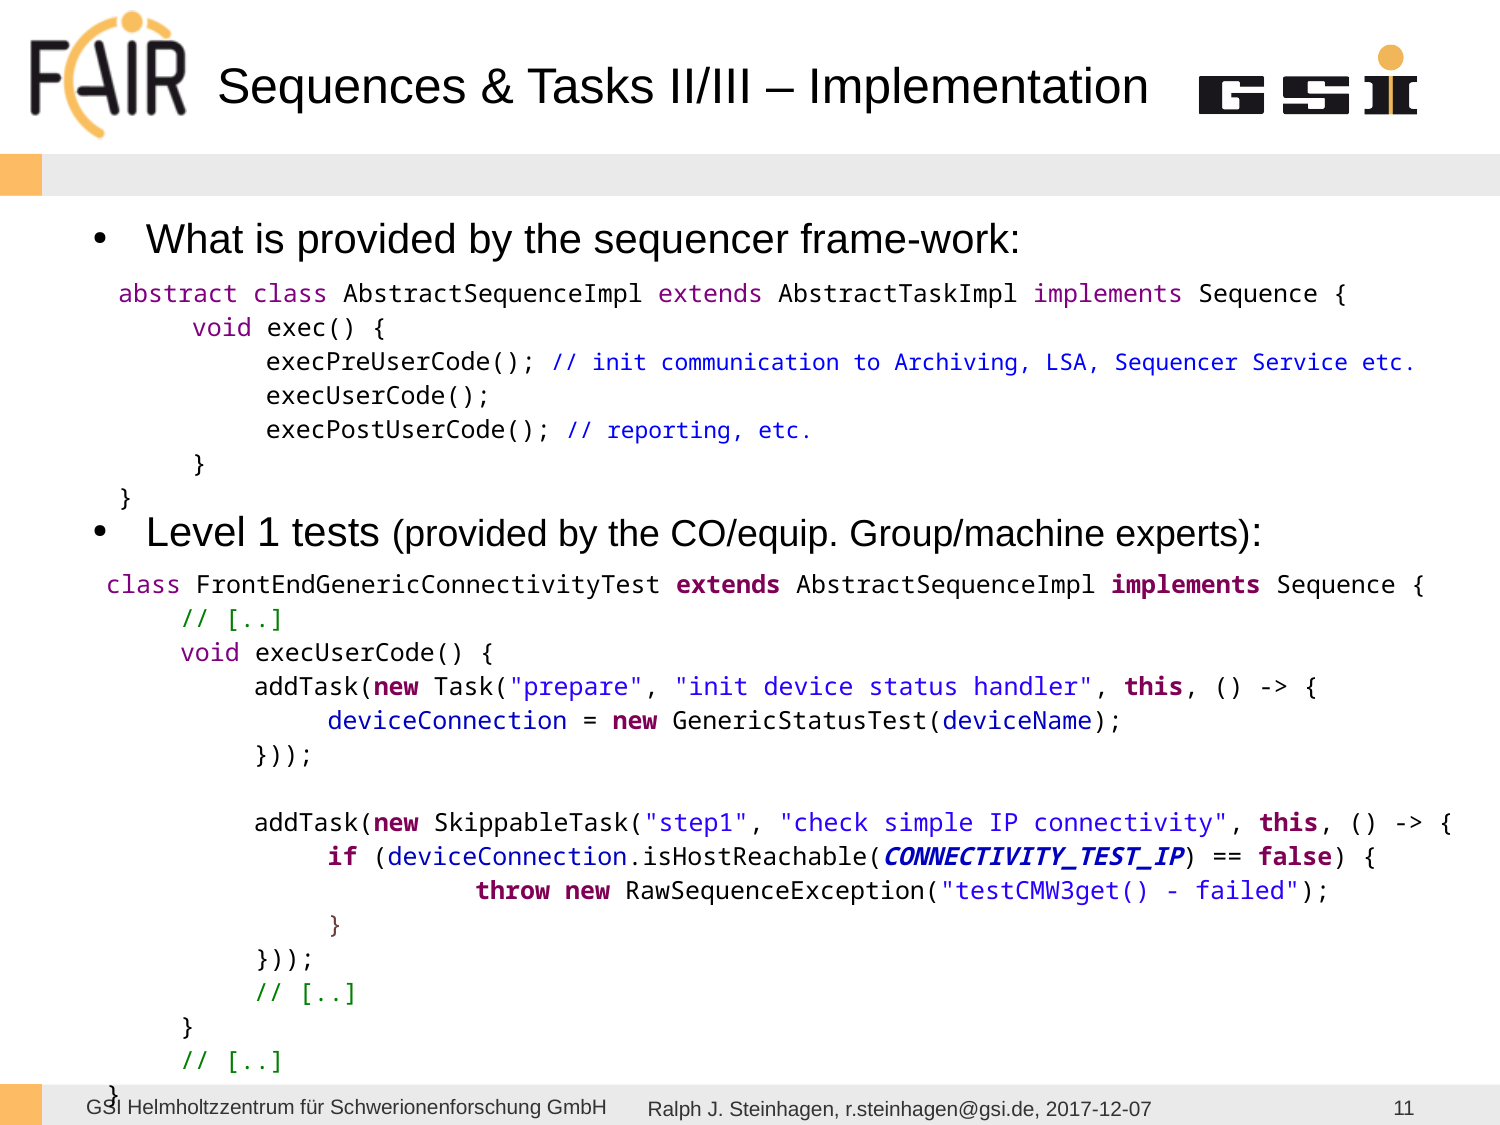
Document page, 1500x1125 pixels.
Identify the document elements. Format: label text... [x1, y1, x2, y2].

text_box abstract class AbstractSequenceImpl extends AbstractTaskImpl implements Sequence { void exec() { execPreUserCode(); // init communication to Archiving, LSA, Sequencer Service etc. execUserCode(); execPostUserCode(); // reporting, etc. } } [103, 268, 1461, 554]
list What is provided by the sequencer frame-work: Level 1 tests (provided by the CO/equip. Group/machine experts): [75, 215, 1425, 1055]
picture [1197, 42, 1419, 117]
title Sequences & Tasks II/III – Implementation [217, 20, 1180, 147]
picture [30, 9, 187, 141]
text_box class FrontEndGenericConnectivityTest extends AbstractSequenceImpl implements Sequence { // [..] void execUserCode() { addTask(new Task("prepare", "init device status handler", this, () -> { deviceConnection = new GenericStatusTest(deviceName); })); addTask(new SkippableTask("step1", "check simple IP connectivity", this, () -> { if (deviceConnection.isHostReachable(CONNECTIVITY_TEST_IP) == false) { throw new RawSequenceException("testCMW3get() - failed"); } })); // [..] } // [..] } [91, 559, 1478, 1083]
